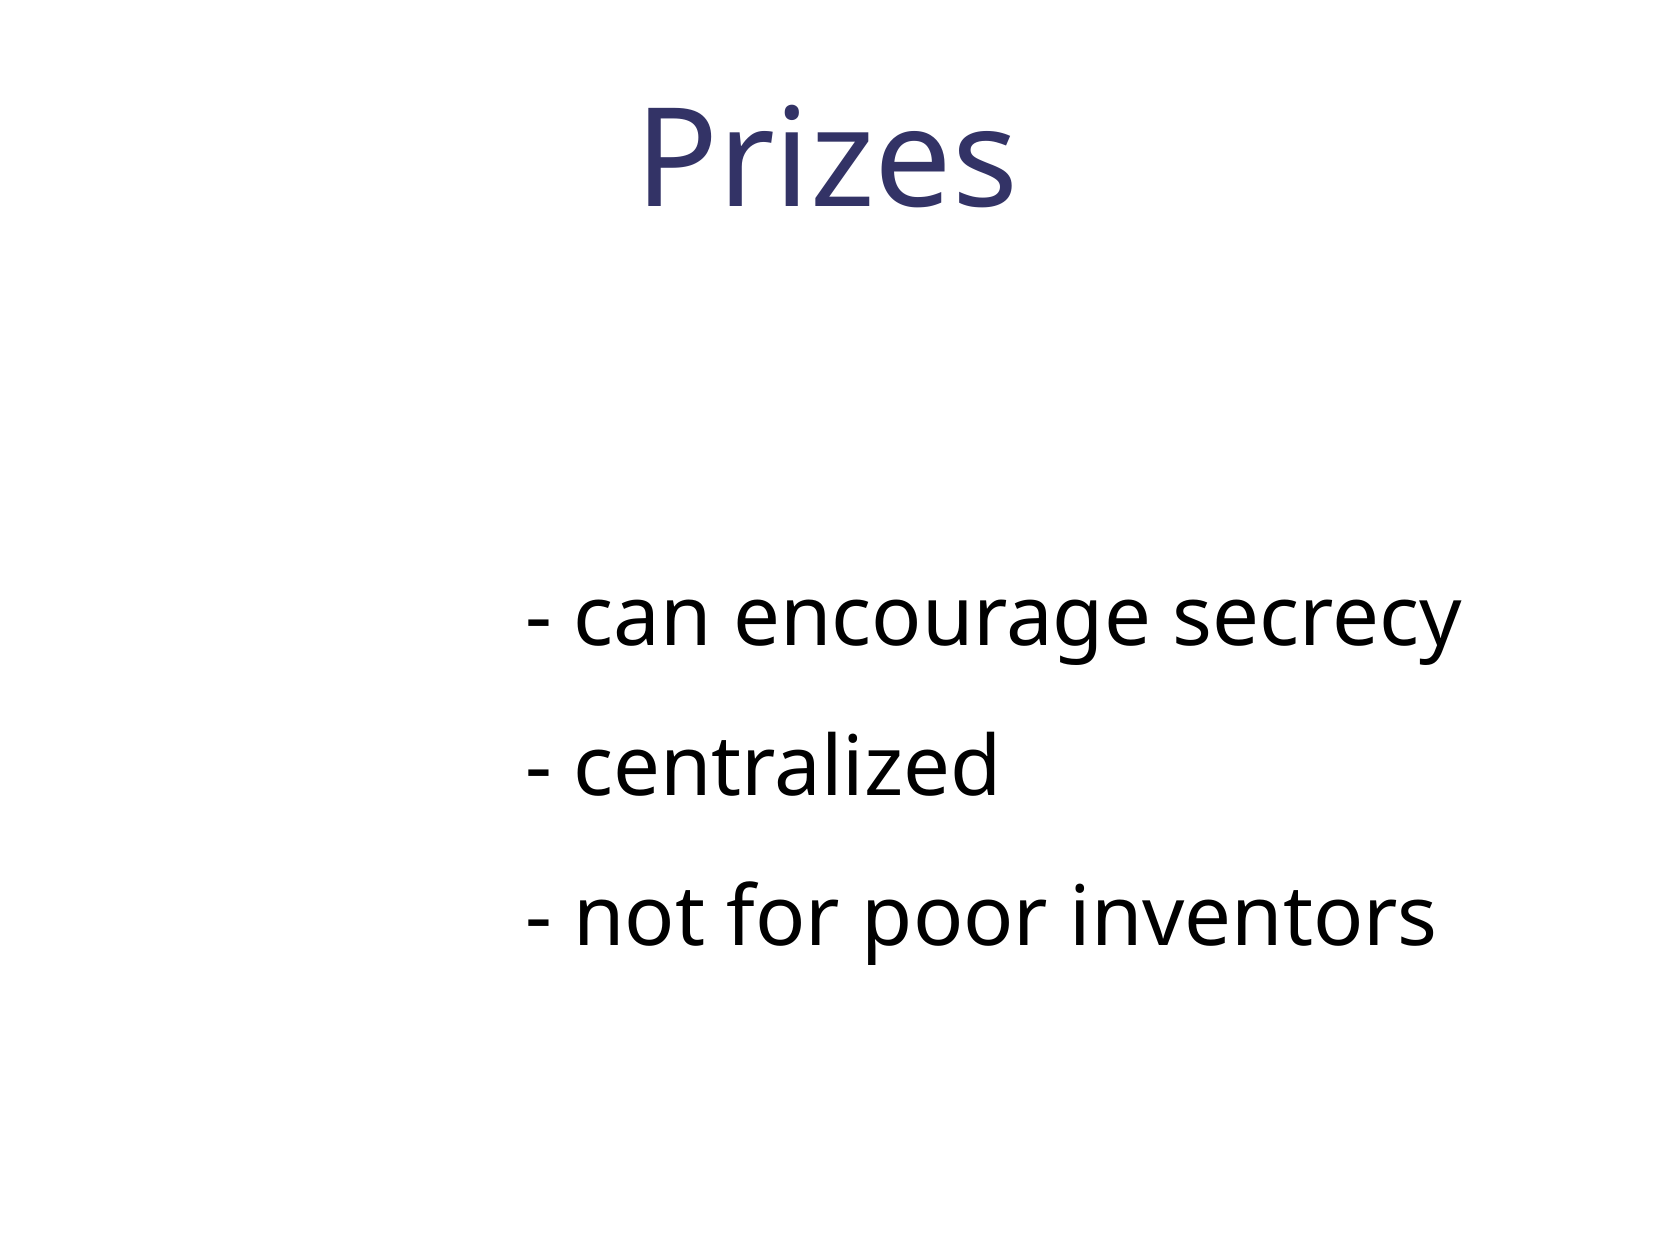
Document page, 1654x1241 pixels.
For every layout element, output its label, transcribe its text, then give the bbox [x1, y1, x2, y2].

title Prizes [82, 56, 1571, 250]
text_box - centralized [525, 712, 1366, 814]
text_box - can encourage secrecy [525, 562, 1576, 664]
text_box - not for poor inventors [525, 862, 1576, 964]
